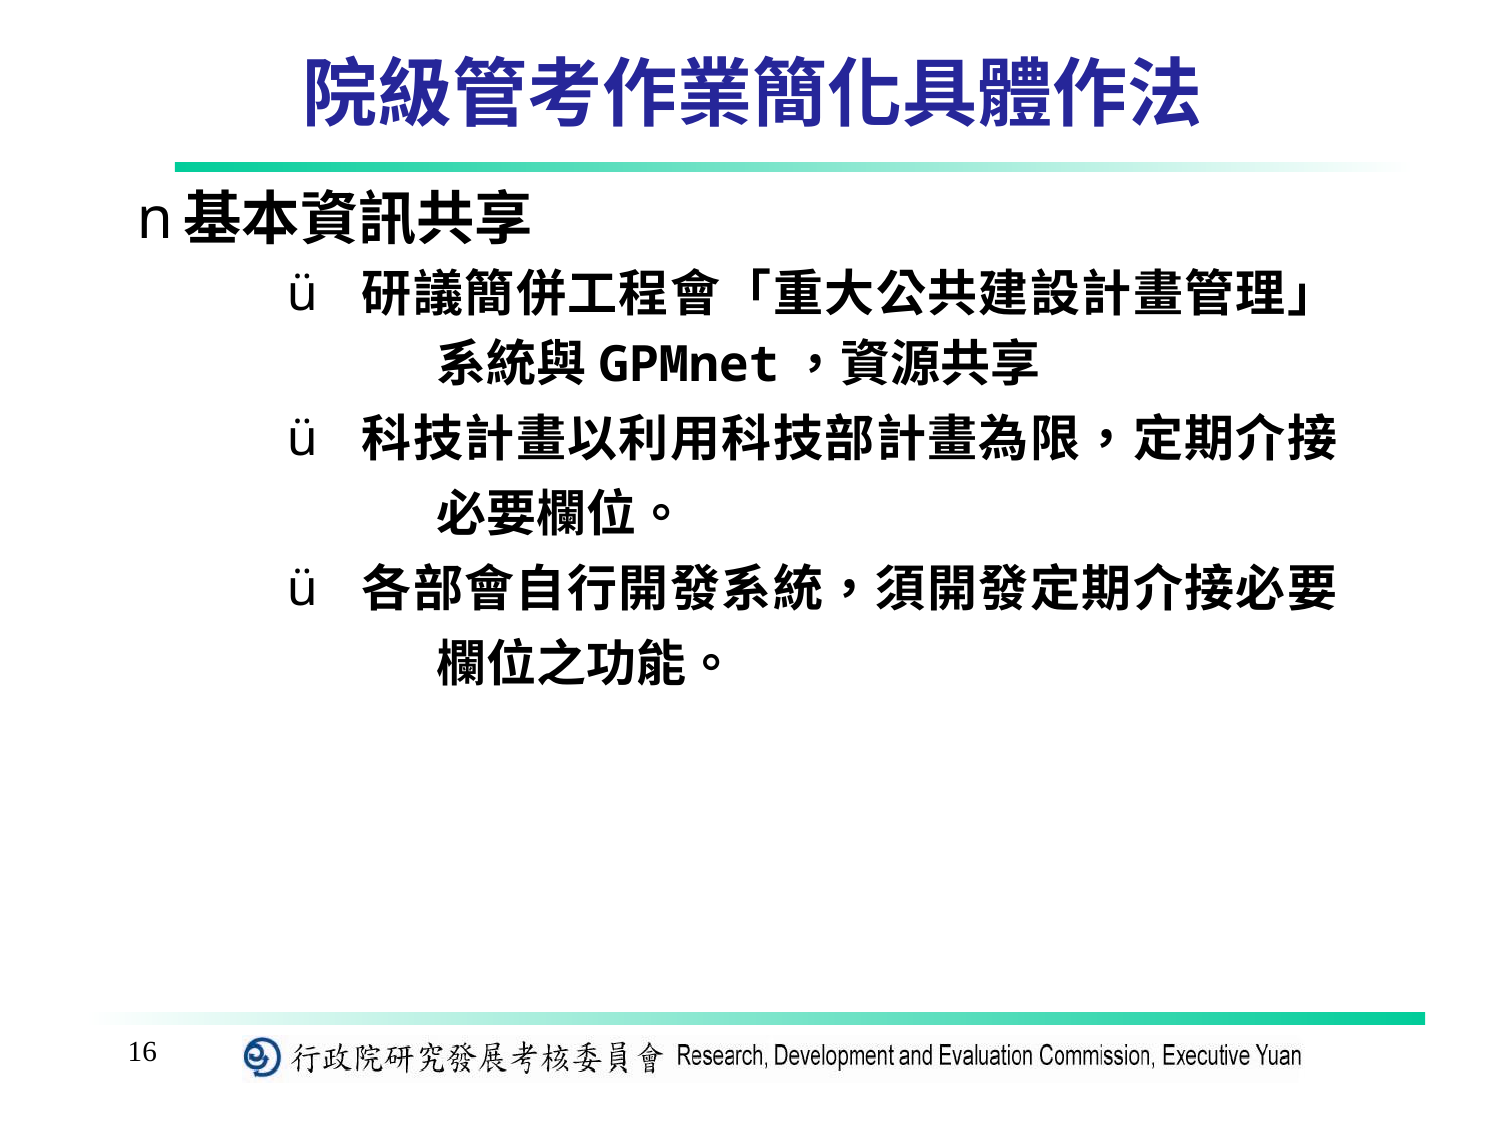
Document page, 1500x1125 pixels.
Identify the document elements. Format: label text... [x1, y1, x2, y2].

text_box [112, 1025, 426, 1101]
title 院級管考作業簡化具體作法 [77, 38, 1428, 157]
text_box 基本資訊共享 研議簡併工程會「重大公共建設計畫管理」系統與GPMnet，資源共享 科技計畫以利用科技部計畫為限，定期介接必要欄位。 各部會自行開發系統，須開發定期介接必要欄位之功能。 [122, 156, 1352, 699]
